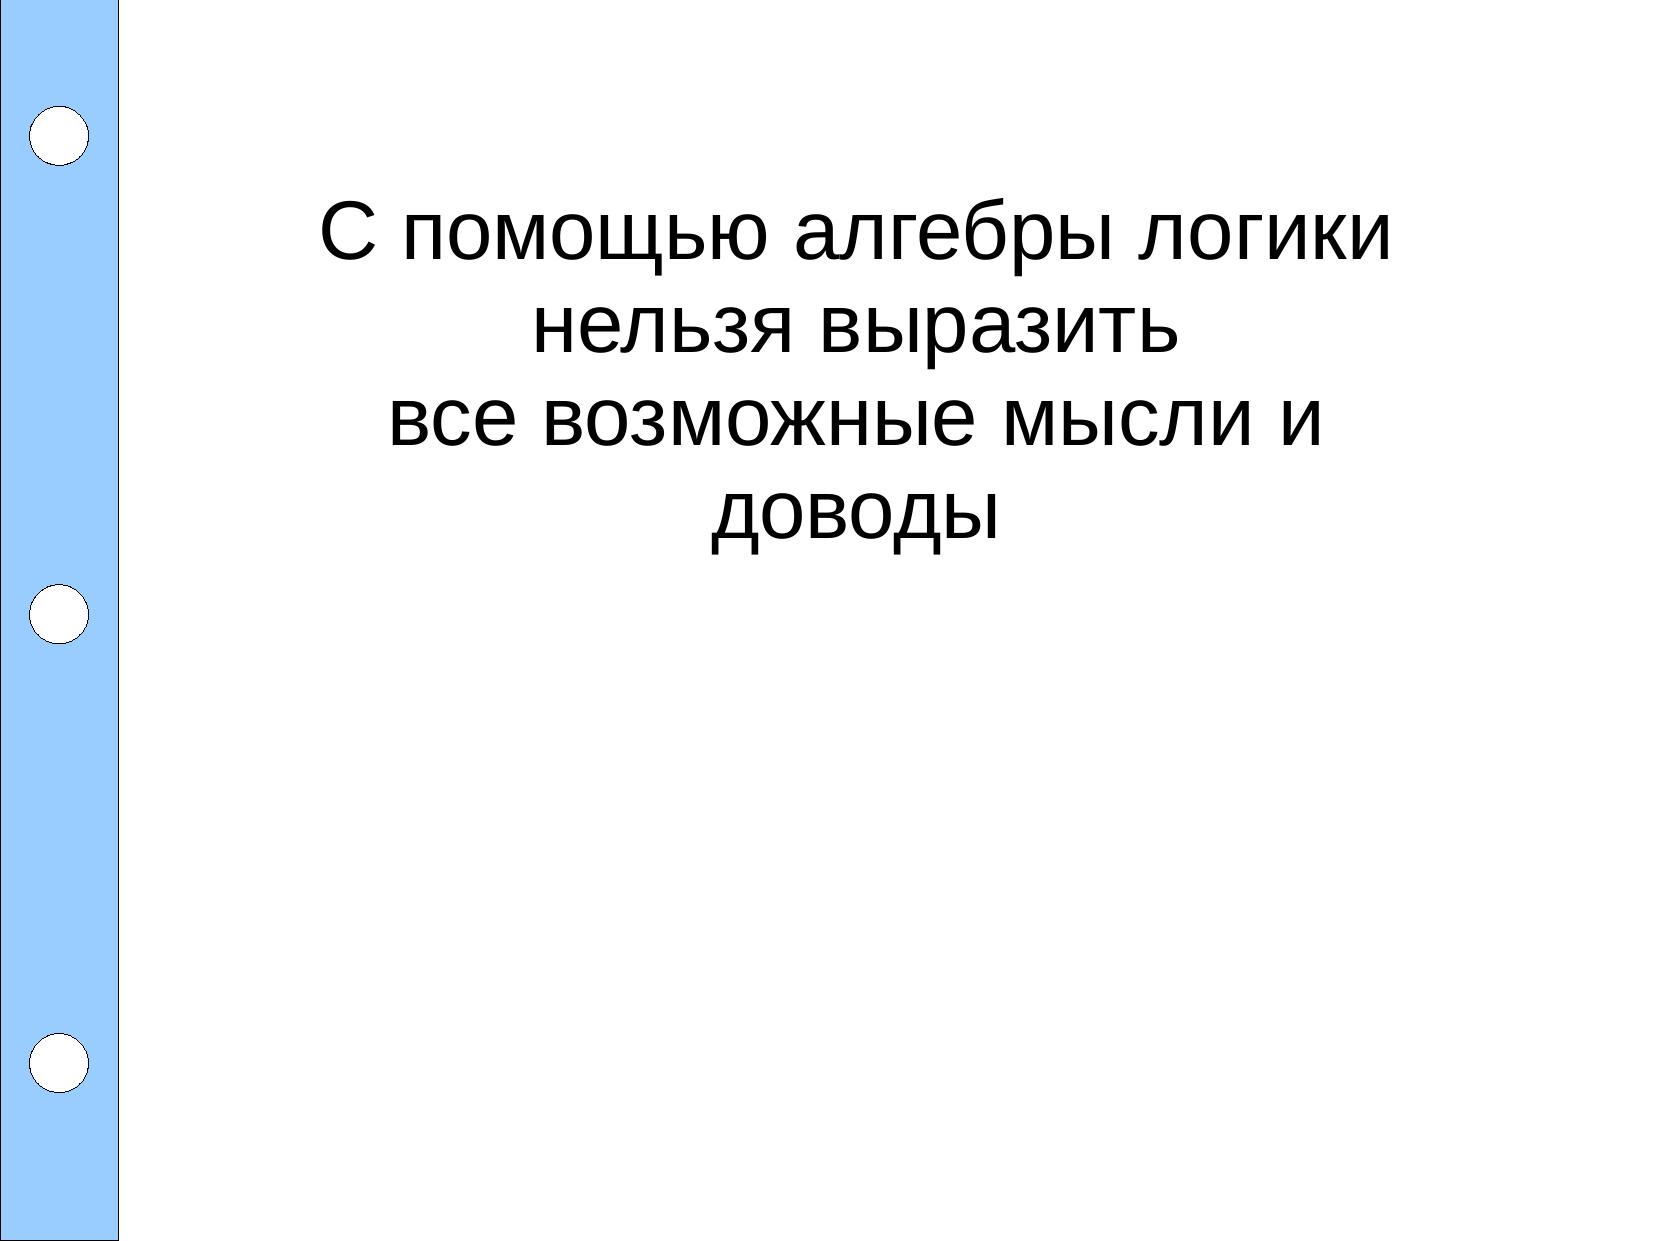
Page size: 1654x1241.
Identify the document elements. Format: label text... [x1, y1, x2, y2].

text_box [0, 0, 119, 1241]
text_box С помощью алгебры логики нельзя выразить все возможные мысли и доводы [295, 177, 1418, 565]
